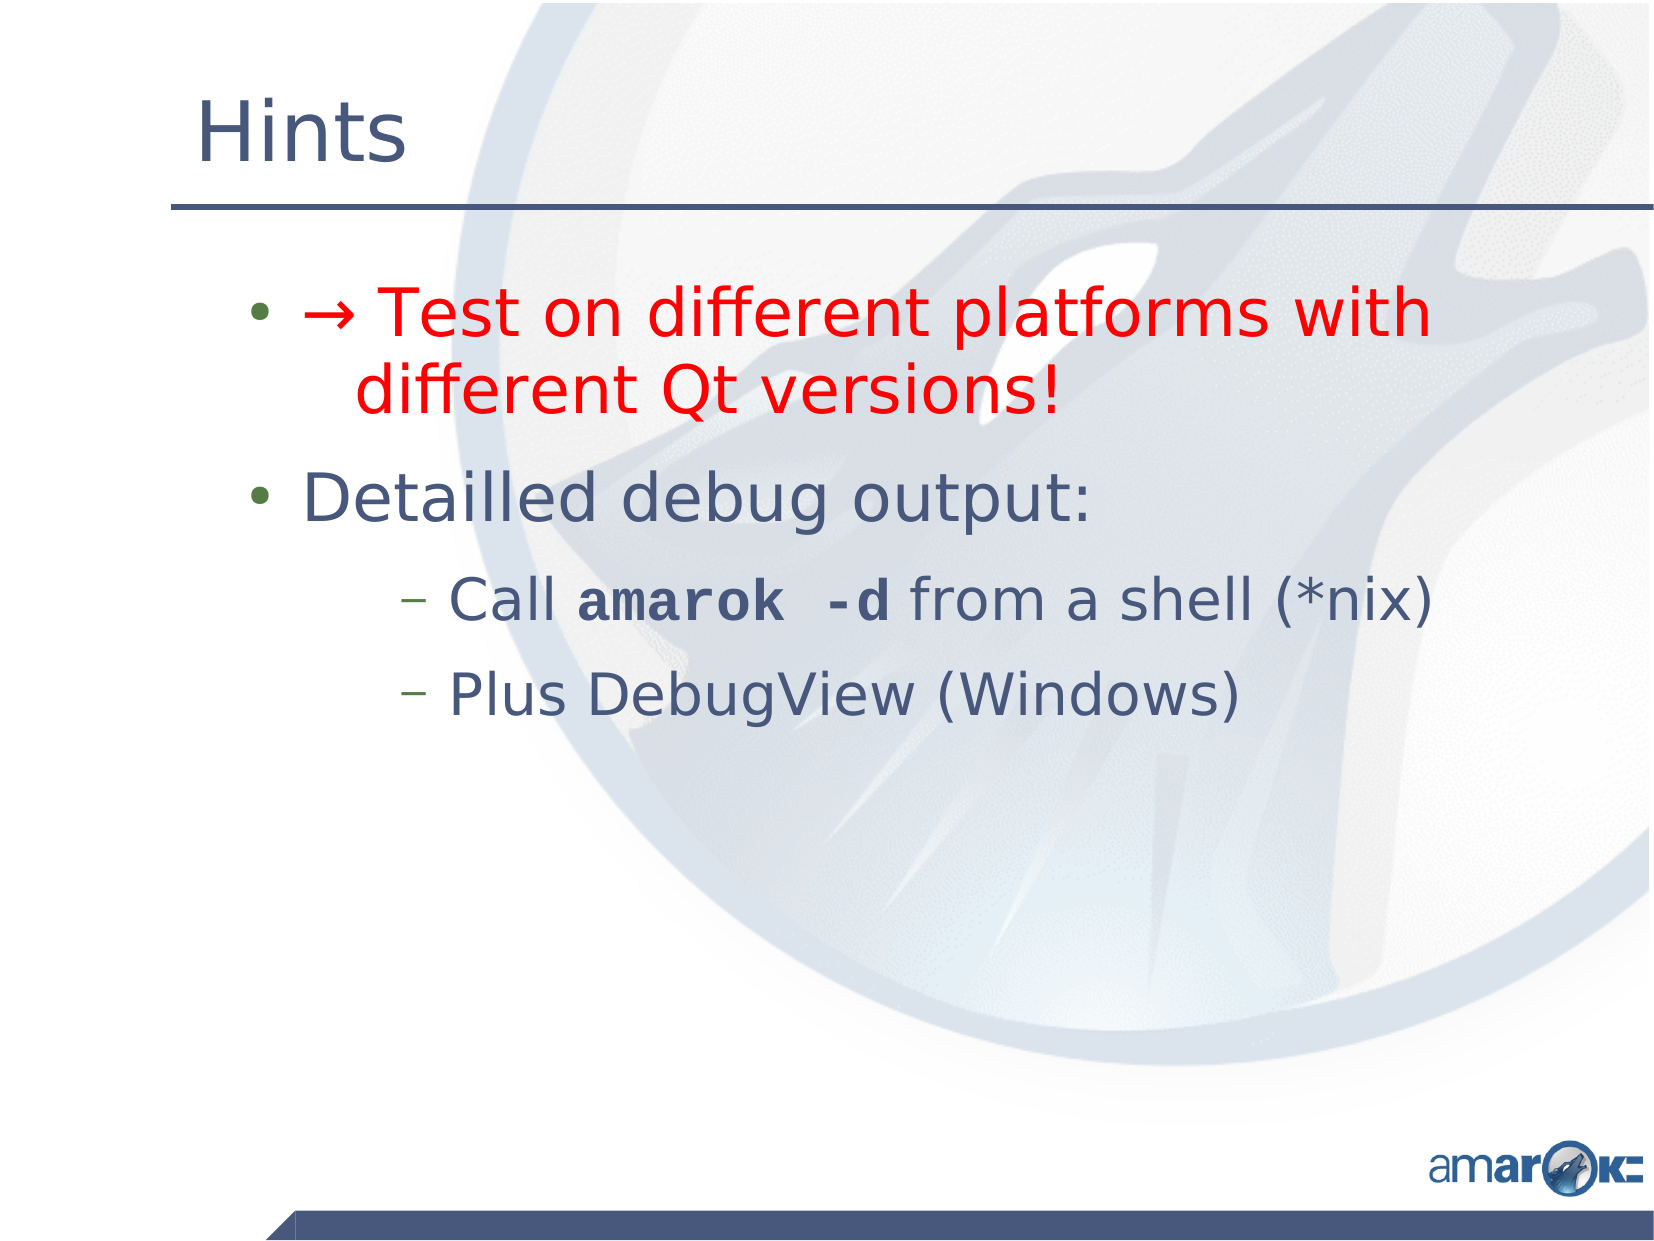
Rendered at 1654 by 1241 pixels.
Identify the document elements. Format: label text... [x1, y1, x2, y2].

title Hints [194, 29, 1530, 237]
picture [1417, 1127, 1652, 1210]
list → Test on different platforms with different Qt versions! Detailled debug output: Call amarok -d from a shell (*nix) Plus DebugView (Windows) [212, 274, 1530, 1078]
